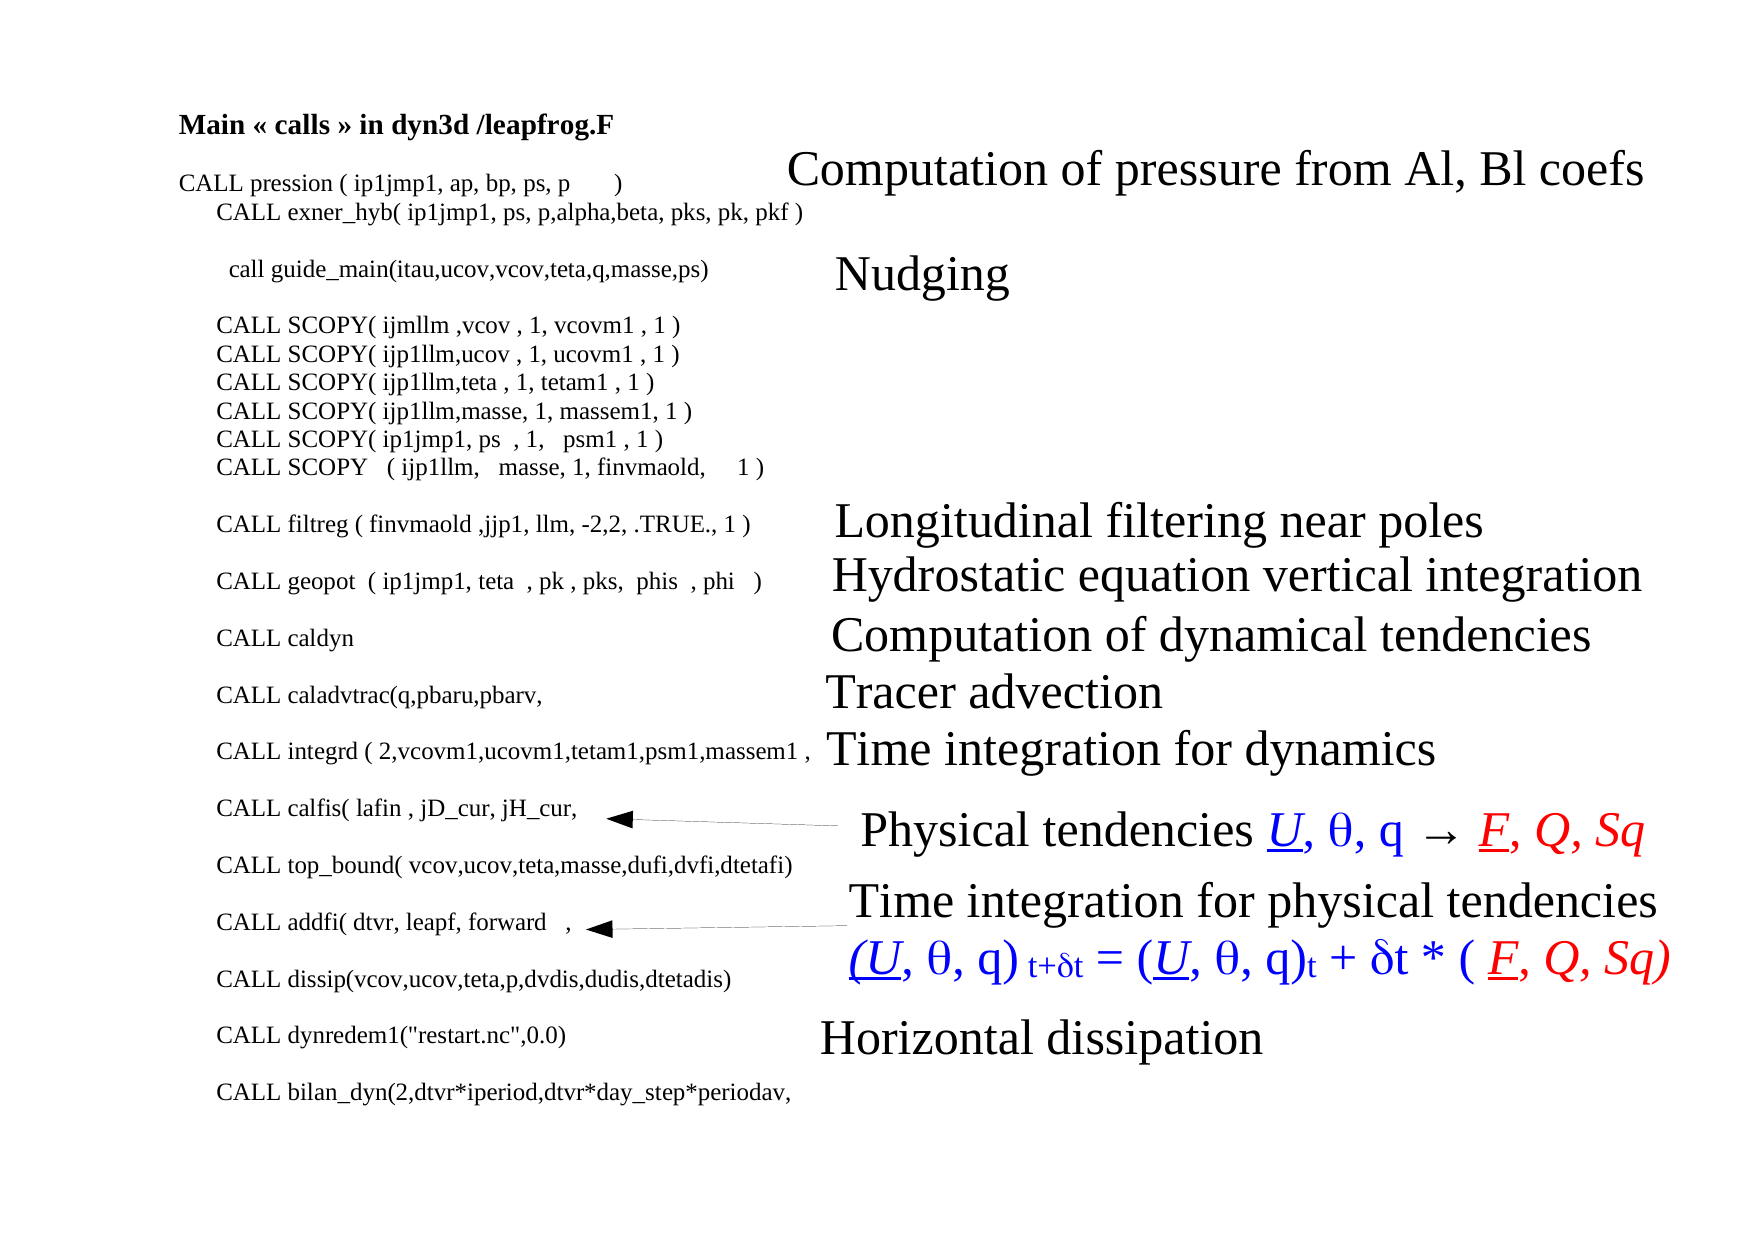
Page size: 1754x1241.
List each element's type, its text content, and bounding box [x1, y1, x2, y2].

text_box Computation of dynamical tendencies [816, 598, 1608, 671]
text_box Nudging [820, 237, 1025, 310]
text_box Time integration for dynamics [811, 712, 1452, 784]
text_box Main « calls » in dyn3d /leapfrog.F CALL pression ( ip1jmp1, ap, bp, ps, p ) CALL exner_hyb( ip1jmp1, ps, p,alpha,beta, pks, pk, pkf ) call guide_main(itau,ucov,vcov,teta,q,masse,ps) CALL SCOPY( ijmllm ,vcov , 1, vcovm1 , 1 ) CALL SCOPY( ijp1llm,ucov , 1, ucovm1 , 1 ) CALL SCOPY( ijp1llm,teta , 1, tetam1 , 1 ) CALL SCOPY( ijp1llm,masse, 1, massem1, 1 ) CALL SCOPY( ip1jmp1, ps , 1, psm1 , 1 ) CALL SCOPY ( ijp1llm, masse, 1, finvmaold, 1 ) CALL filtreg ( finvmaold ,jjp1, llm, -2,2, .TRUE., 1 ) CALL geopot ( ip1jmp1, teta , pk , pks, phis , phi ) CALL caldyn CALL caladvtrac(q,pbaru,pbarv, CALL integrd ( 2,vcovm1,ucovm1,tetam1,psm1,massem1 , CALL calfis( lafin , jD_cur, jH_cur, CALL top_bound( vcov,ucov,teta,masse,dufi,dvfi,dtetafi) CALL addfi( dtvr, leapf, forward , CALL dissip(vcov,ucov,teta,p,dvdis,dudis,dtetadis) CALL dynredem1("restart.nc",0.0) CALL bilan_dyn(2,dtvr*iperiod,dtvr*day_step*periodav, [163, 100, 1462, 1152]
text_box Time integration for physical tendencies (U, q, q) t+dt = (U, q, q)t + dt * ( F, Q, Sq) [833, 864, 1708, 975]
text_box Horizontal dissipation [805, 1001, 1279, 1074]
text_box Tracer advection [810, 655, 1179, 727]
text_box Hydrostatic equation vertical integration [817, 538, 1659, 610]
text_box Computation of pressure from Al, Bl coefs [772, 132, 1661, 205]
text_box Longitudinal filtering near poles [819, 484, 1500, 538]
text_box Physical tendencies U, q, q → F, Q, Sq [845, 793, 1725, 904]
